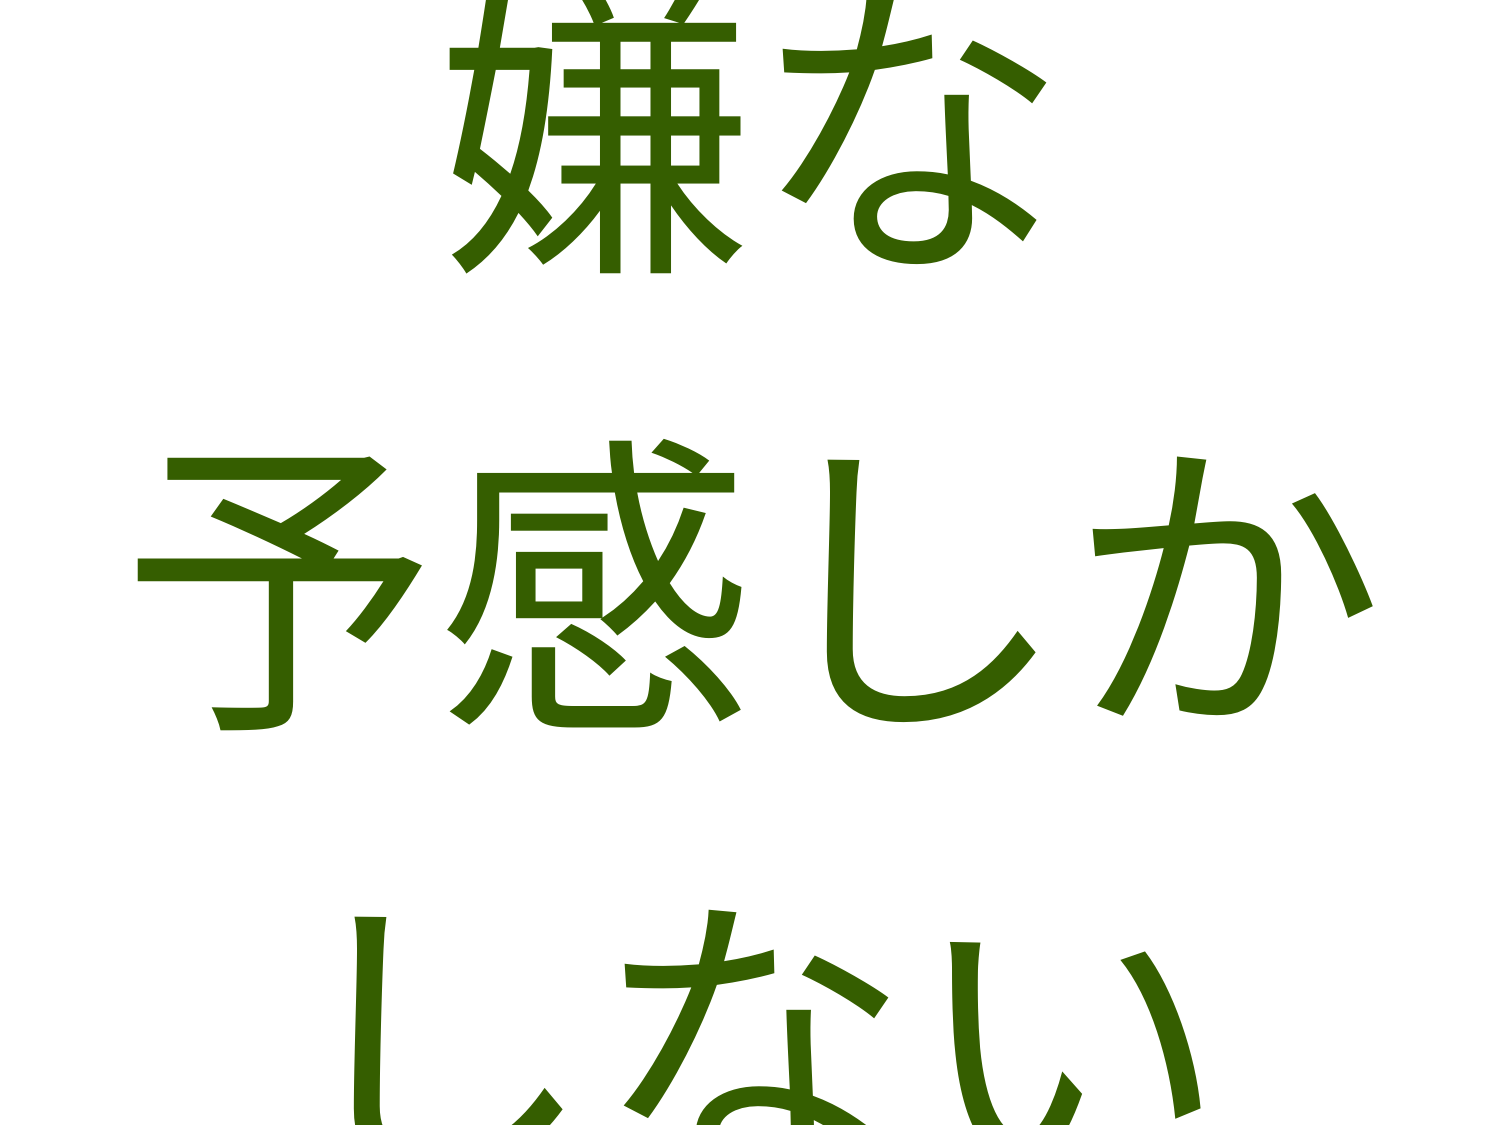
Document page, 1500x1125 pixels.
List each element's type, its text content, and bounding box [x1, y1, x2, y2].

title 嫌な 予感しか しない [59, 44, 1447, 1093]
